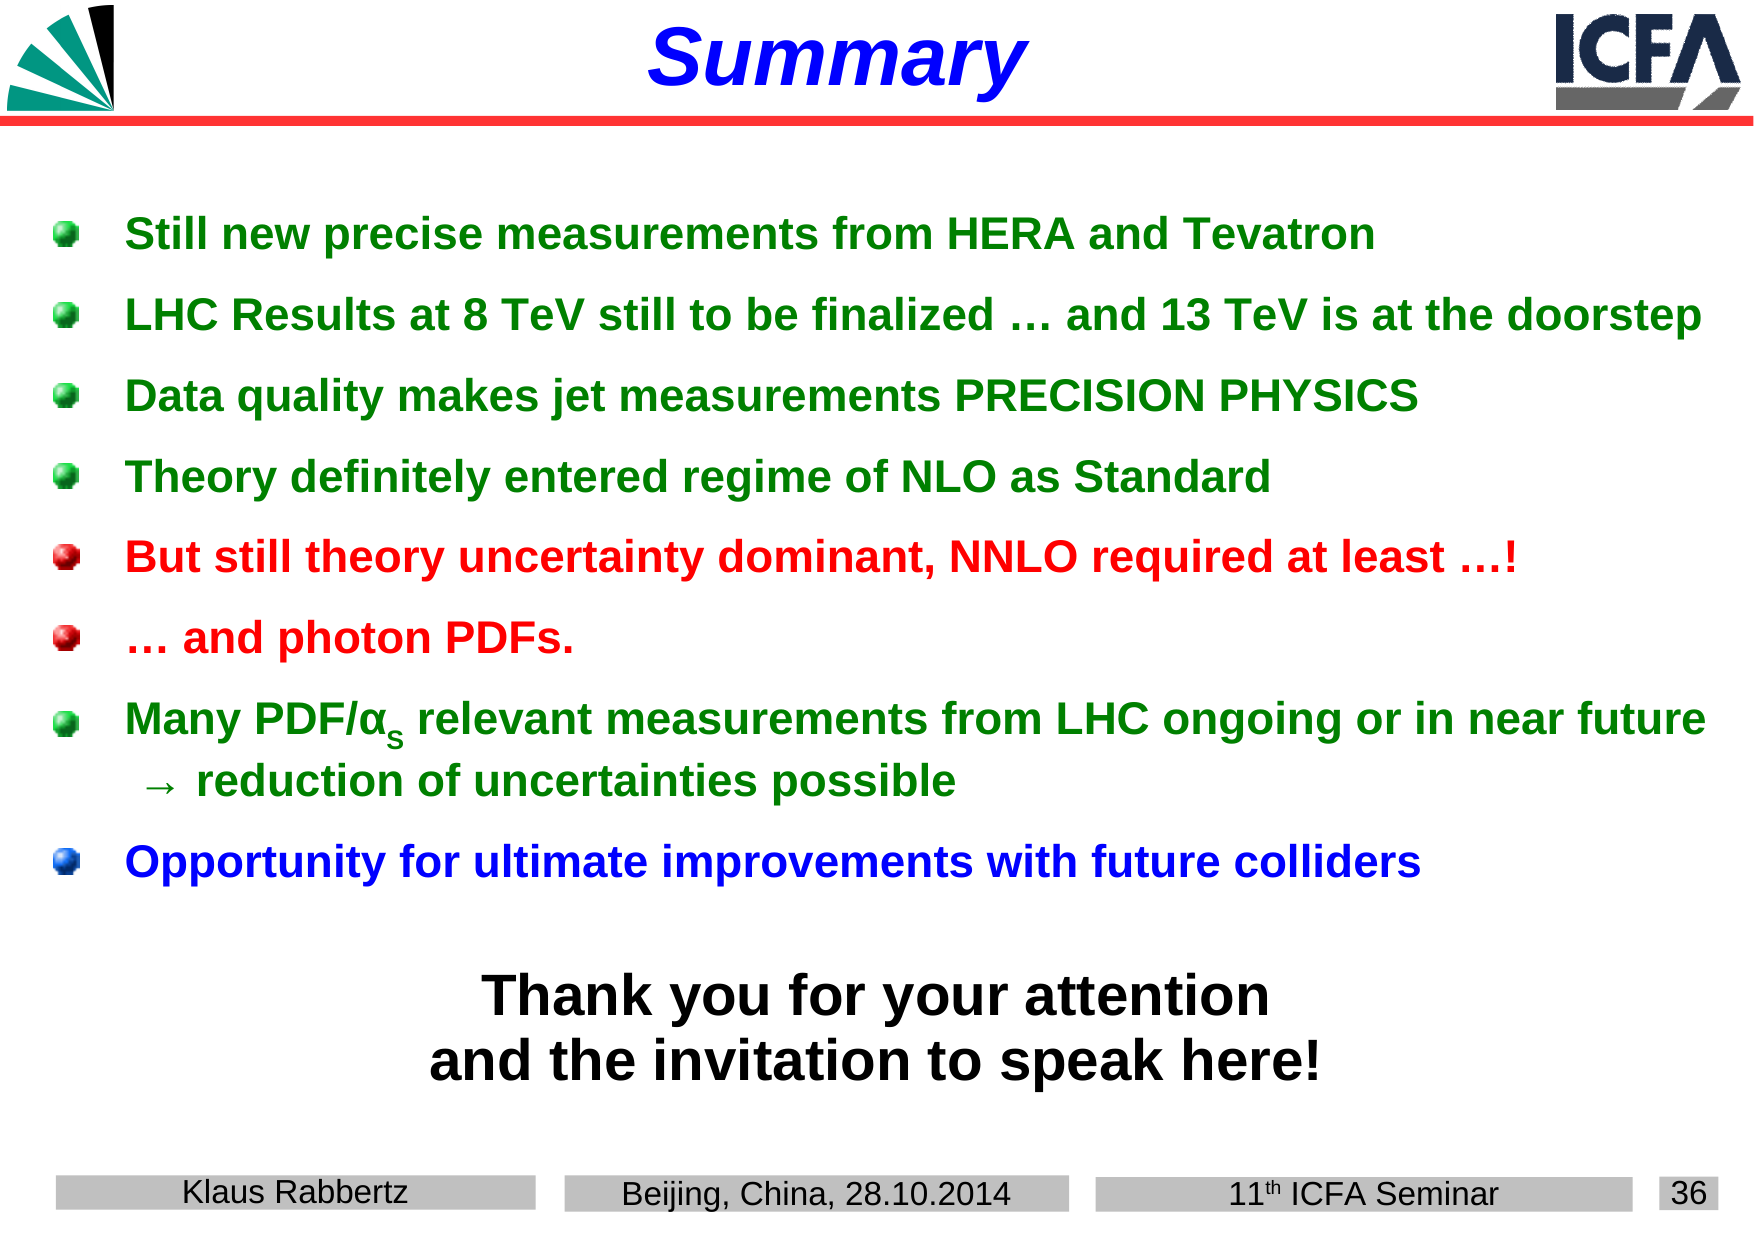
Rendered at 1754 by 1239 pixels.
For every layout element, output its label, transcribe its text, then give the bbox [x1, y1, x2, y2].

picture [7, 5, 114, 112]
list Still new precise measurements from HERA and Tevatron LHC Results at 8 TeV still to be finalized … and 13 TeV is at the doorstep Data quality makes jet measurements PRECISION PHYSICS Theory definitely entered regime of NLO as Standard But still theory uncertainty dominant, NNLO required at least …! … and photon PDFs. Many PDF/αS relevant measurements from LHC ongoing or in near future → reduction of uncertainties possible Opportunity for ultimate improvements with future colliders [41, 208, 1725, 888]
text_box Thank you for your attention and the invitation to speak here! [417, 957, 1336, 1100]
title Summary [129, 0, 1545, 114]
picture [1556, 14, 1741, 110]
